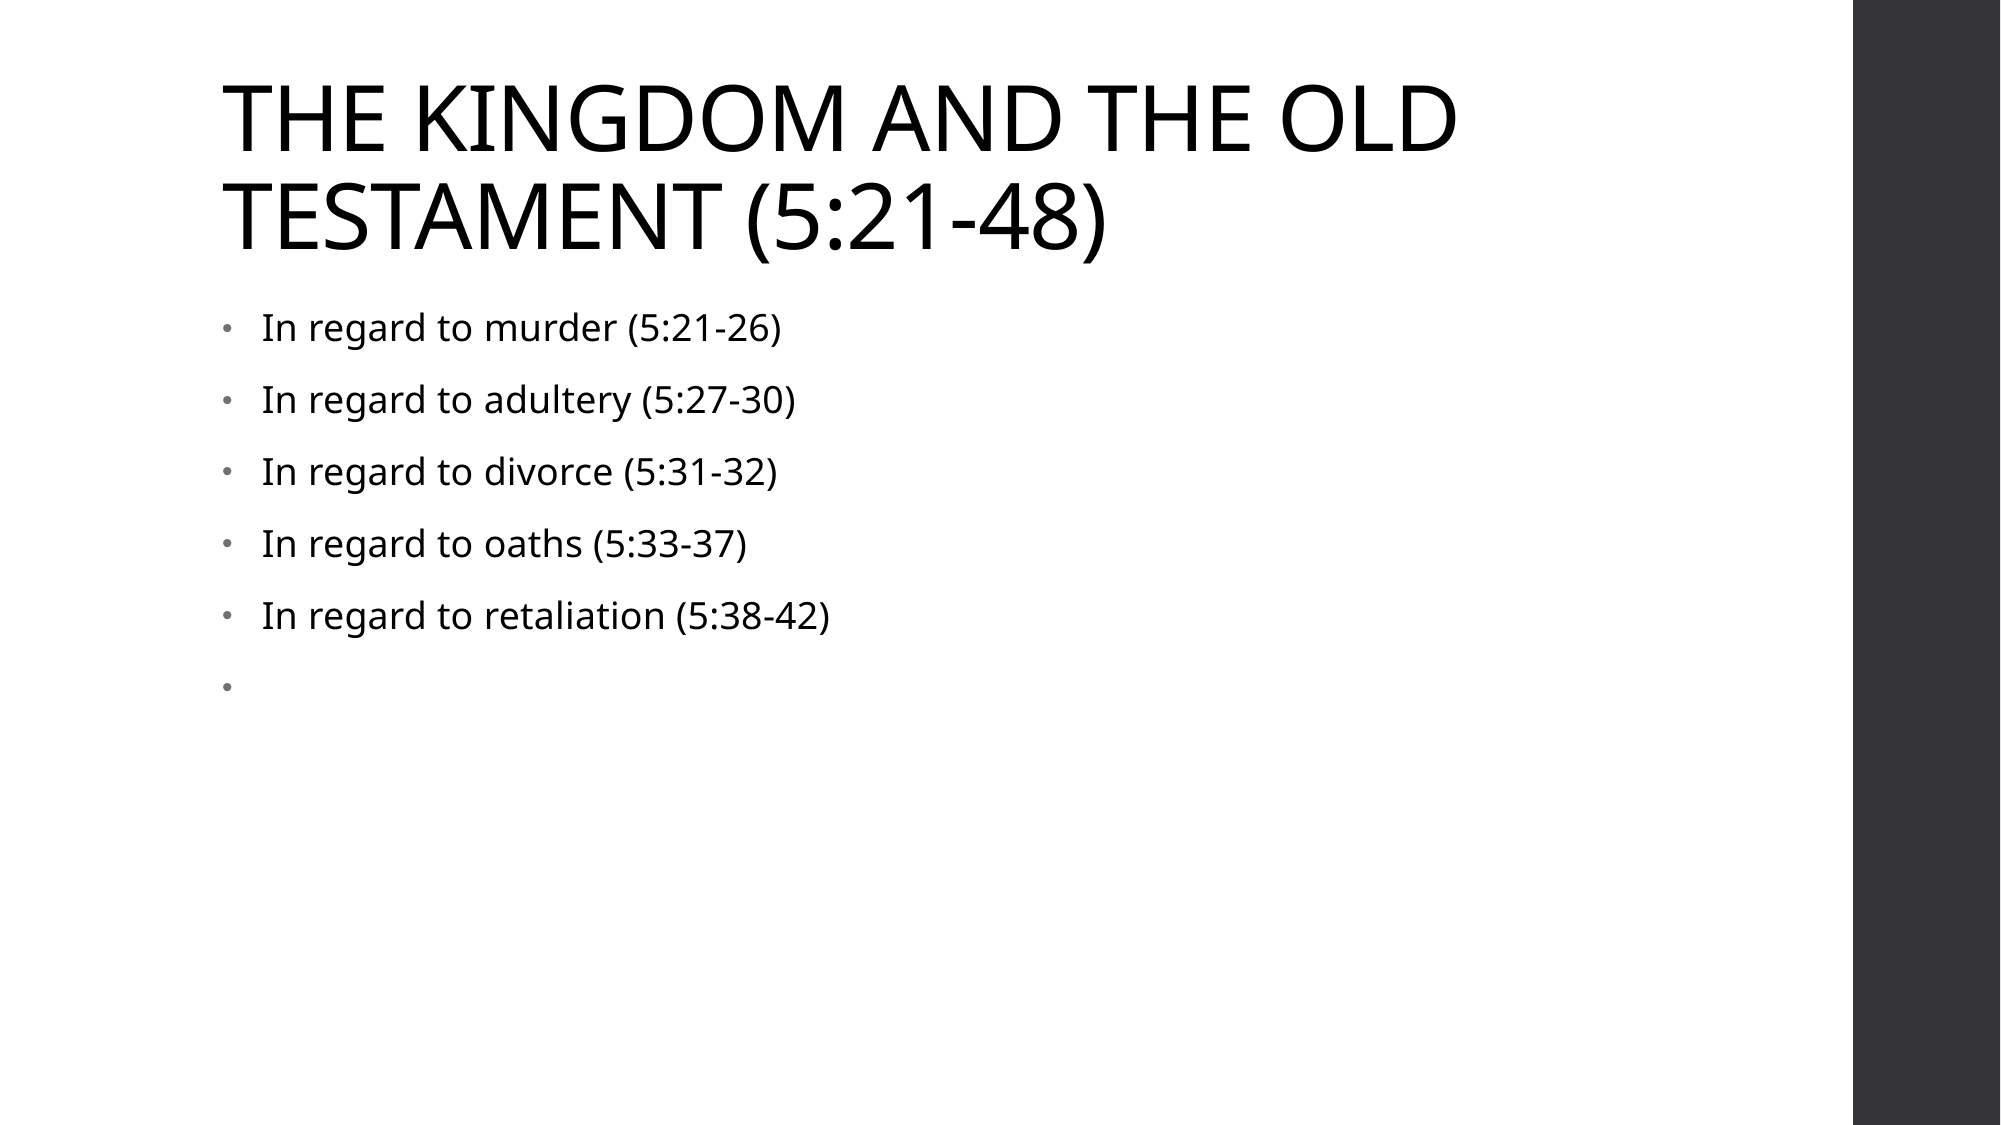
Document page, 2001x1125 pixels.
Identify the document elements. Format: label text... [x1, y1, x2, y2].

list In regard to murder (5:21-26) In regard to adultery (5:27-30) In regard to divorce (5:31-32) In regard to oaths (5:33-37) In regard to retaliation (5:38-42) [206, 299, 1617, 1014]
title THE KINGDOM AND THE OLD TESTAMENT (5:21-48) [206, 60, 1797, 278]
